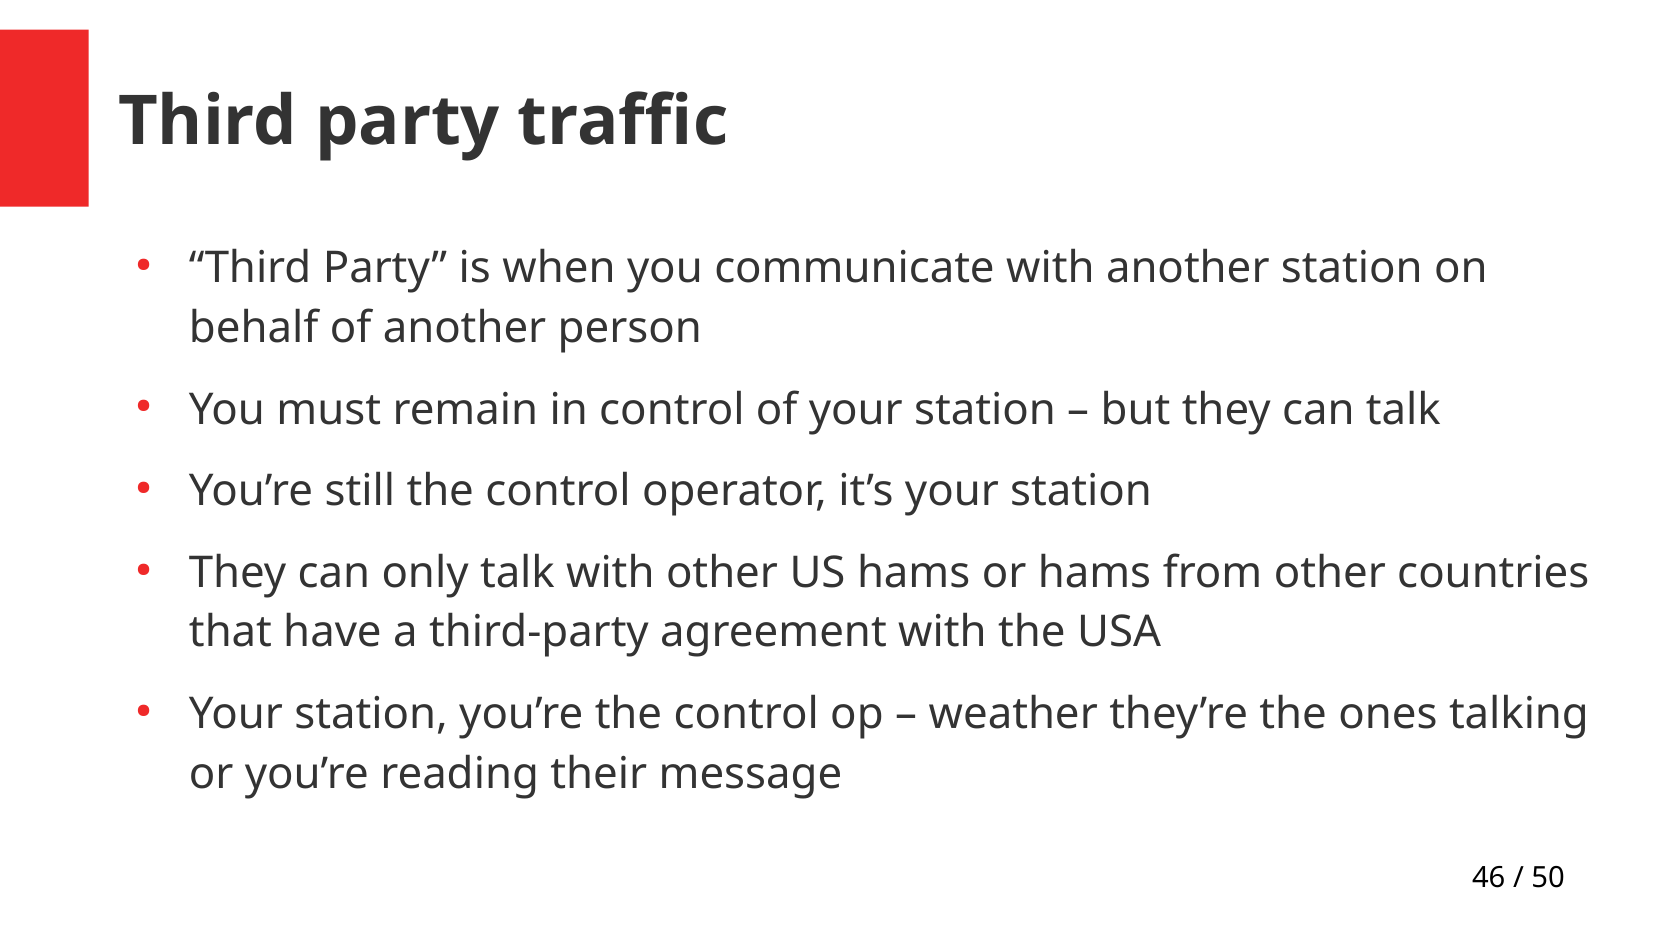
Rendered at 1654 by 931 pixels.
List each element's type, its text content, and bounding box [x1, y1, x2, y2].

list “Third Party” is when you communicate with another station on behalf of another person You must remain in control of your station – but they can talk You’re still the control operator, it’s your station They can only talk with other US hams or hams from other countries that have a third-party agreement with the USA Your station, you’re the control op – weather they’re the ones talking or you’re reading their message [118, 236, 1595, 798]
title Third party traffic [118, 29, 1595, 207]
